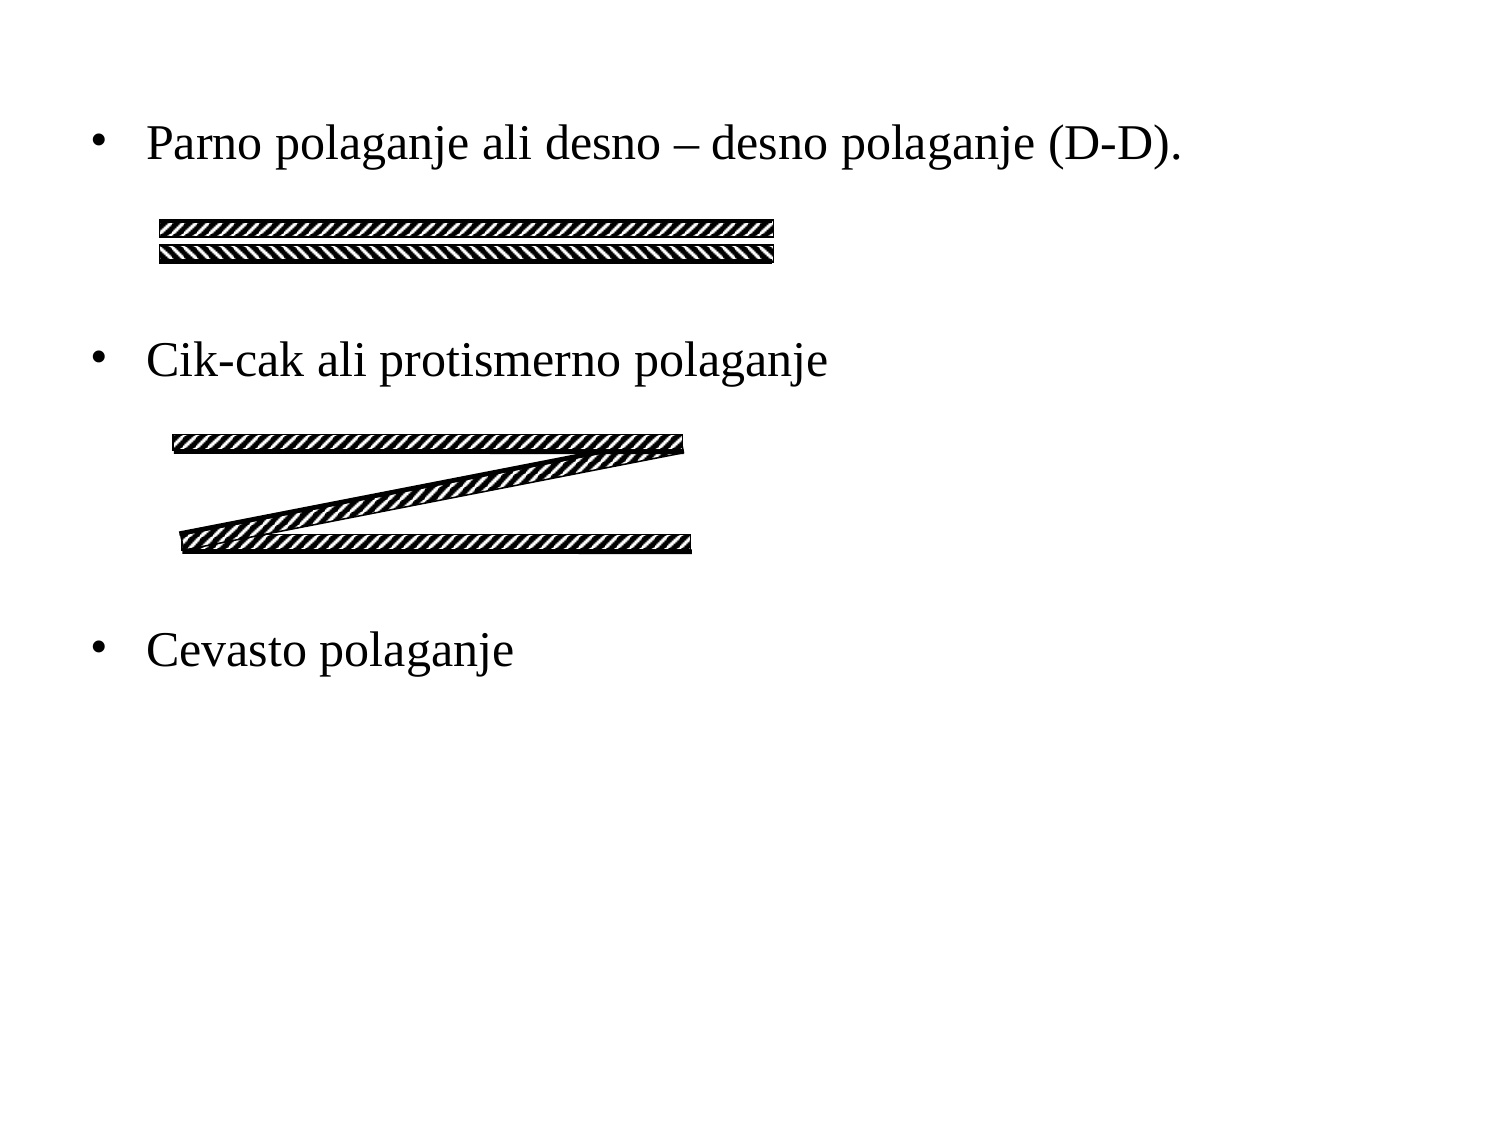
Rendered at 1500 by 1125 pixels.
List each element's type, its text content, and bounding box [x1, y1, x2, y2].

text_box [173, 434, 683, 449]
list Parno polaganje ali desno – desno polaganje (D-D). Cik-cak ali protismerno polaganje Cevasto polaganje [75, 101, 1426, 1047]
text_box [159, 244, 774, 263]
text_box [180, 455, 691, 551]
text_box [159, 219, 774, 238]
